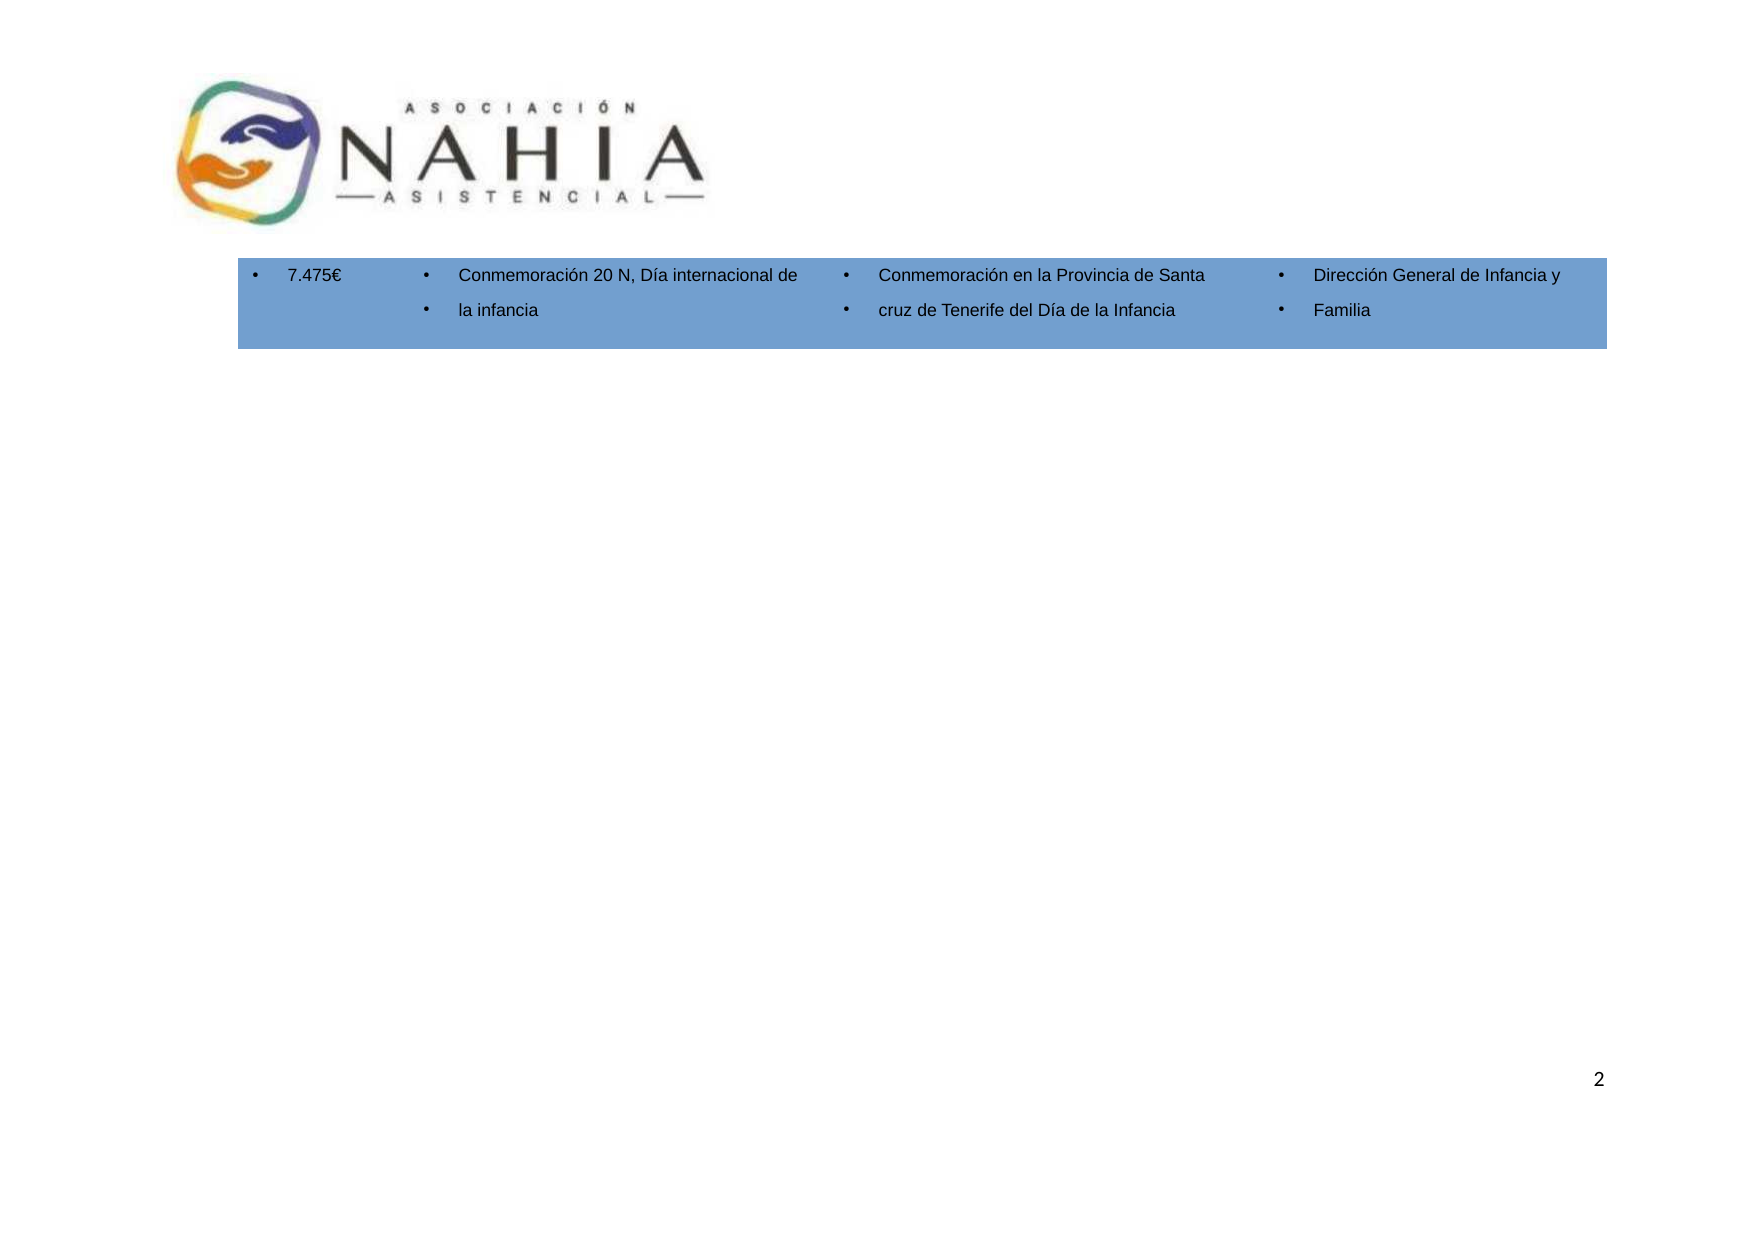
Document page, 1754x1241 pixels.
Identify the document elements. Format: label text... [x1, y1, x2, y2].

picture [147, 73, 748, 234]
table_cell la infancia [409, 293, 829, 349]
text_box 2 [1593, 1064, 1609, 1085]
table_header Dirección General de Infancia y [1264, 258, 1607, 293]
table_cell cruz de Tenerife del Día de la Infancia [829, 293, 1264, 349]
table_header Conmemoración 20 N, Día internacional de [409, 258, 829, 293]
table_cell Familia [1264, 293, 1607, 349]
table_header Conmemoración en la Provincia de Santa [829, 258, 1264, 293]
table_header 7.475€ [238, 258, 409, 293]
table_cell [238, 293, 409, 349]
